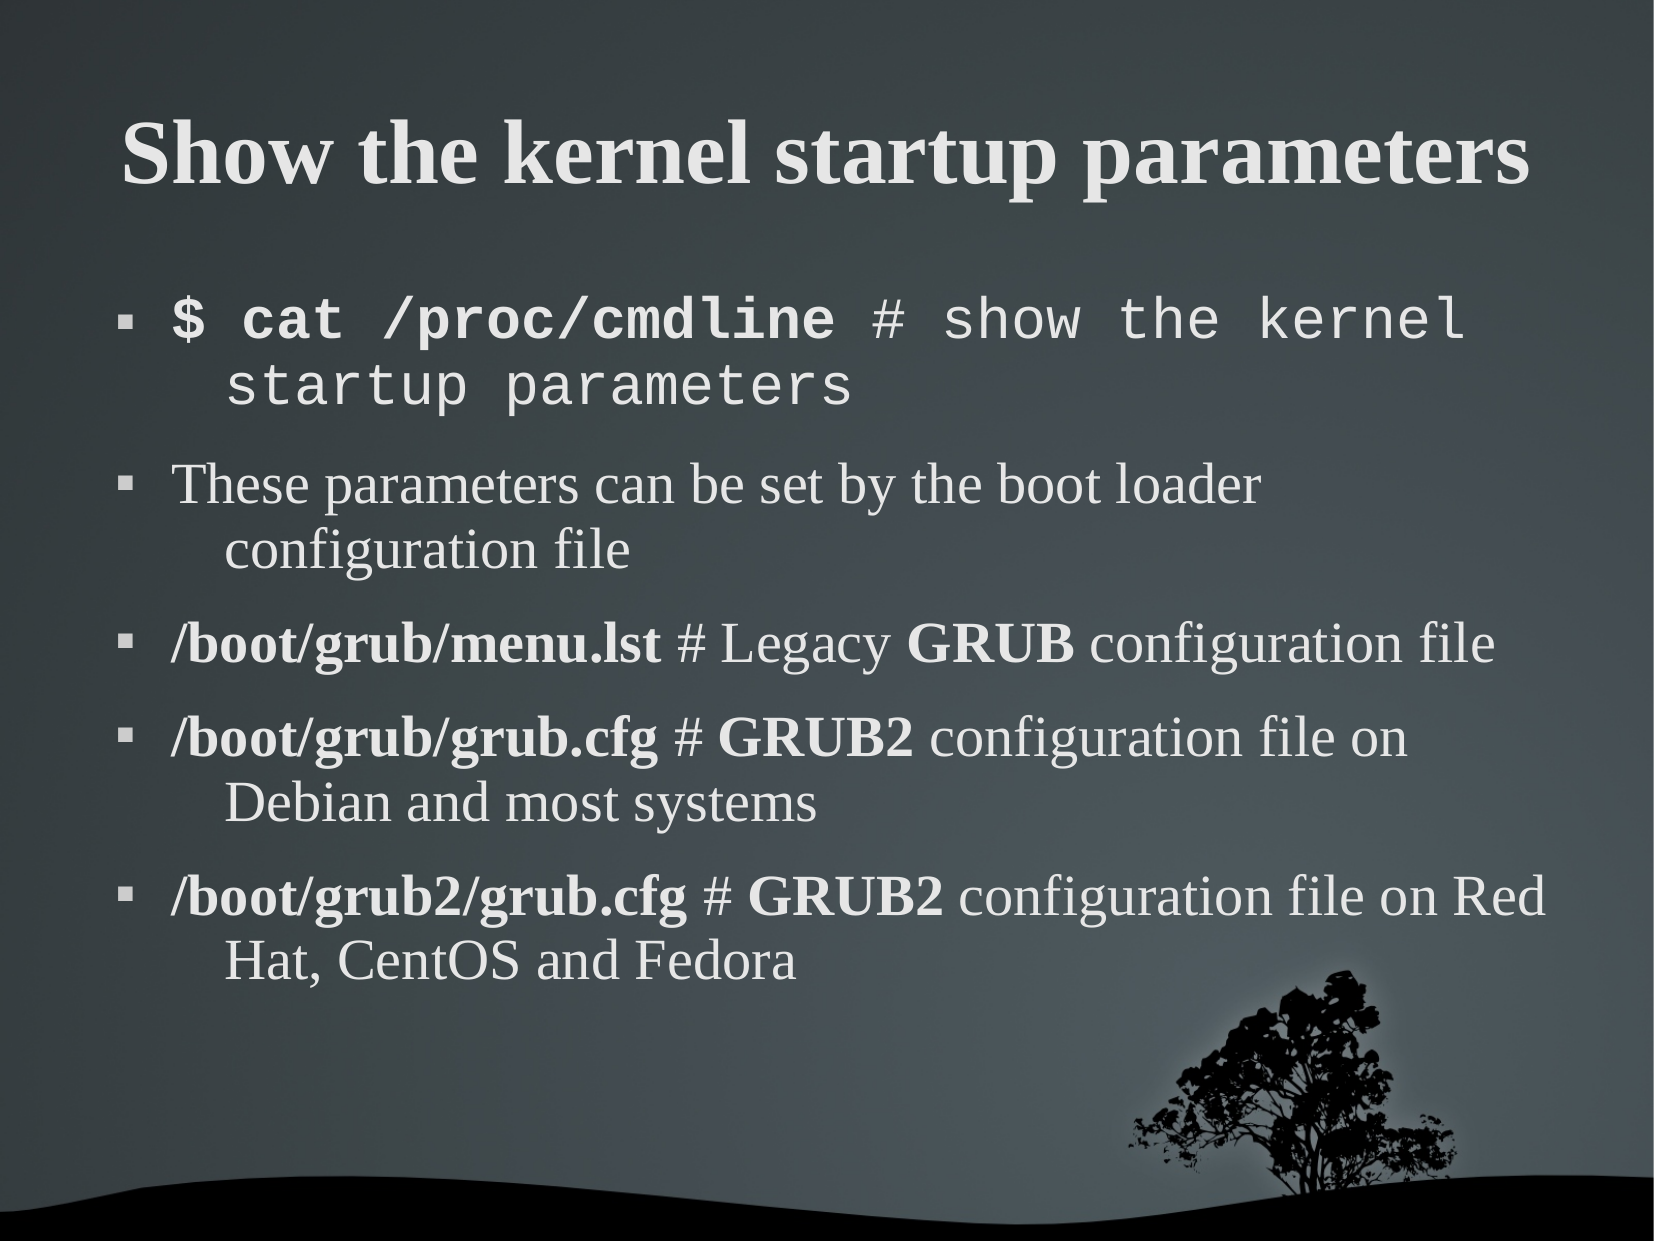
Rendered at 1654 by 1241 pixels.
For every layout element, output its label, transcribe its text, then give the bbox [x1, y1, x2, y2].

picture [0, 0, 1654, 1241]
title Show the kernel startup parameters [82, 33, 1571, 273]
list $ cat /proc/cmdline # show the kernel startup parameters These parameters can be set by the boot loader configuration file /boot/grub/menu.lst # Legacy GRUB configuration file /boot/grub/grub.cfg # GRUB2 configuration file on Debian and most systems /boot/grub2/grub.cfg # GRUB2 configuration file on Red Hat, CentOS and Fedora [82, 290, 1571, 1109]
